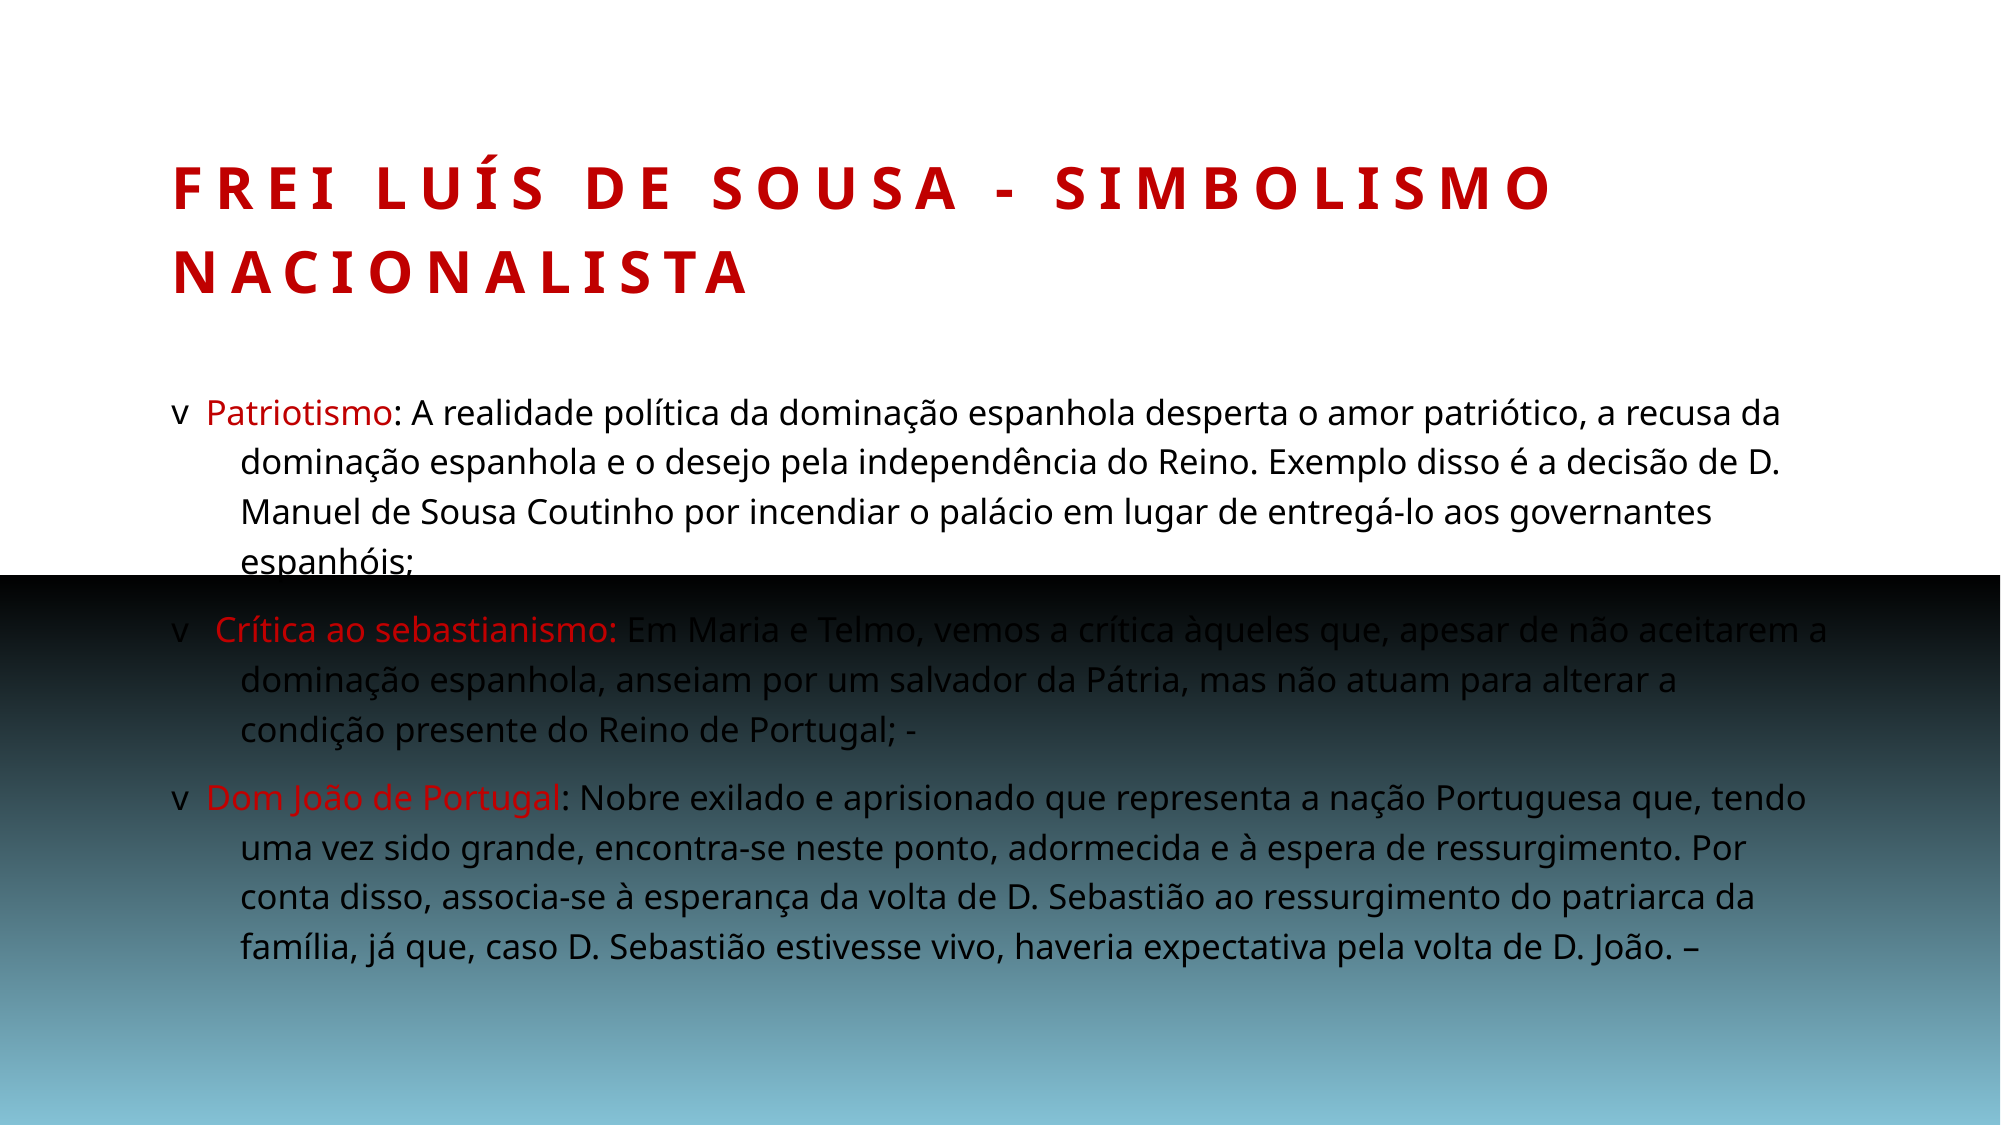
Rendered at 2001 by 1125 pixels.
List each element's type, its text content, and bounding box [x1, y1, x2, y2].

title Frei Luís de Sousa - Simbolismo Nacionalista [156, 124, 1844, 313]
list Patriotismo: A realidade política da dominação espanhola desperta o amor patriótico, a recusa da dominação espanhola e o desejo pela independência do Reino. Exemplo disso é a decisão de D. Manuel de Sousa Coutinho por incendiar o palácio em lugar de entregá-lo aos governantes espanhóis; Crítica ao sebastianismo: Em Maria e Telmo, vemos a crítica àqueles que, apesar de não aceitarem a dominação espanhola, anseiam por um salvador da Pátria, mas não atuam para alterar a condição presente do Reino de Portugal; - Dom João de Portugal: Nobre exilado e aprisionado que representa a nação Portuguesa que, tendo uma vez sido grande, encontra-se neste ponto, adormecida e à espera de ressurgimento. Por conta disso, associa-se à esperança da volta de D. Sebastião ao ressurgimento do patriarca da família, já que, caso D. Sebastião estivesse vivo, haveria expectativa pela volta de D. João. – [156, 375, 1844, 1014]
